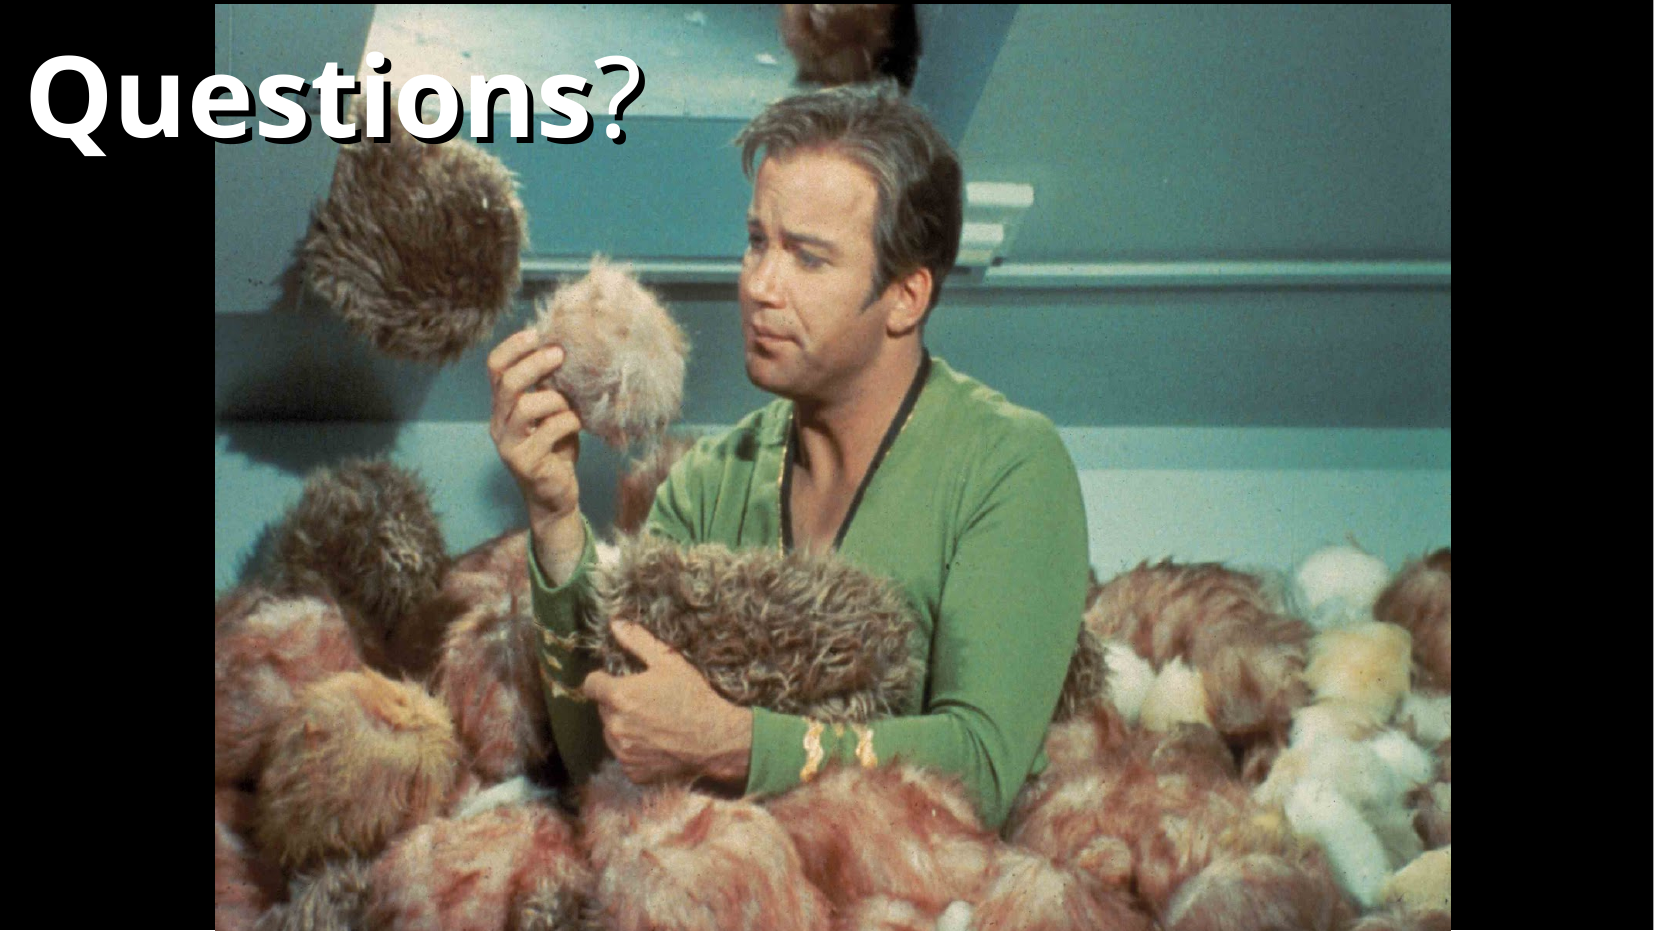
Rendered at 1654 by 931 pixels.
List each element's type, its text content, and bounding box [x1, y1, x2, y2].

title Questions? [24, 0, 1513, 188]
picture [215, 188, 1451, 931]
